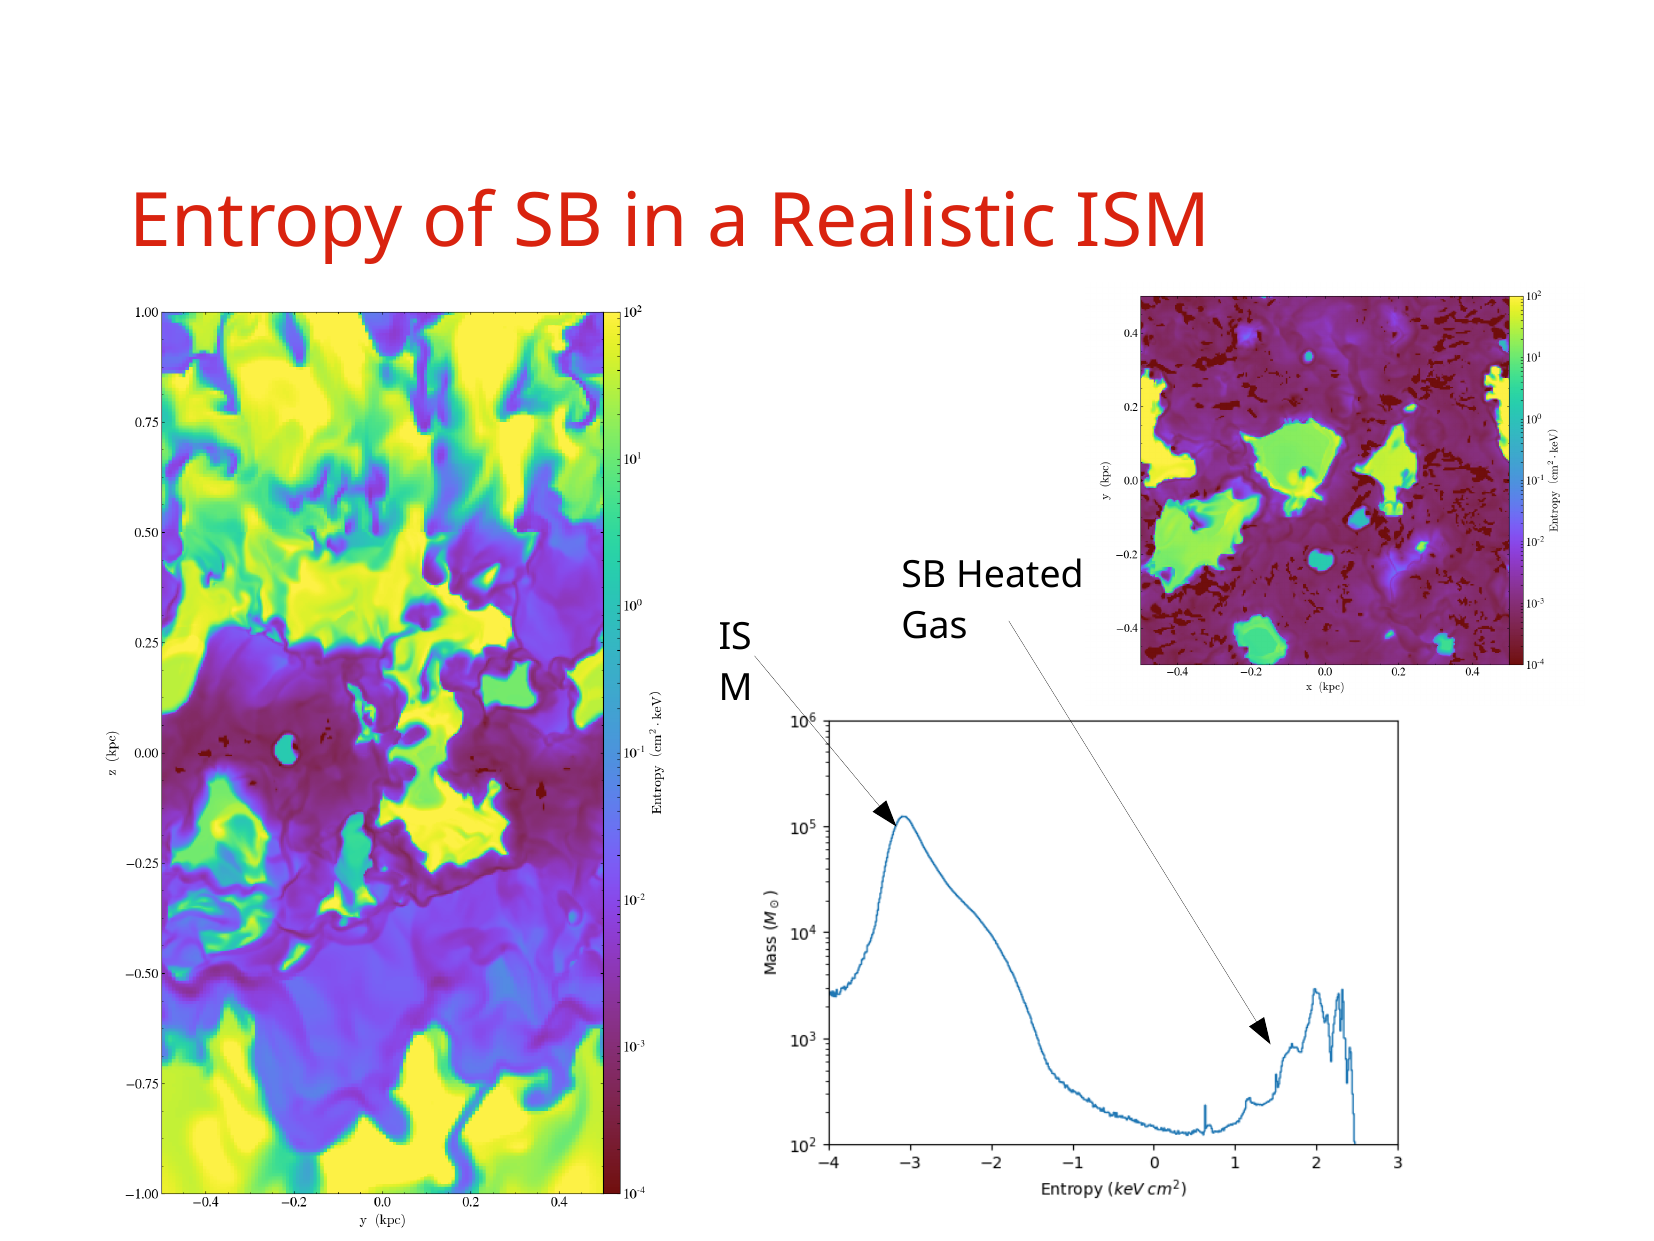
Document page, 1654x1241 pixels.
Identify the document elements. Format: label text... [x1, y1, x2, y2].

picture [95, 295, 694, 1241]
text_box ISM [703, 602, 797, 660]
text_box SB Heated Gas [886, 540, 1103, 639]
picture [737, 282, 1585, 1205]
title Entropy of SB in a Realistic ISM [129, 153, 1518, 281]
